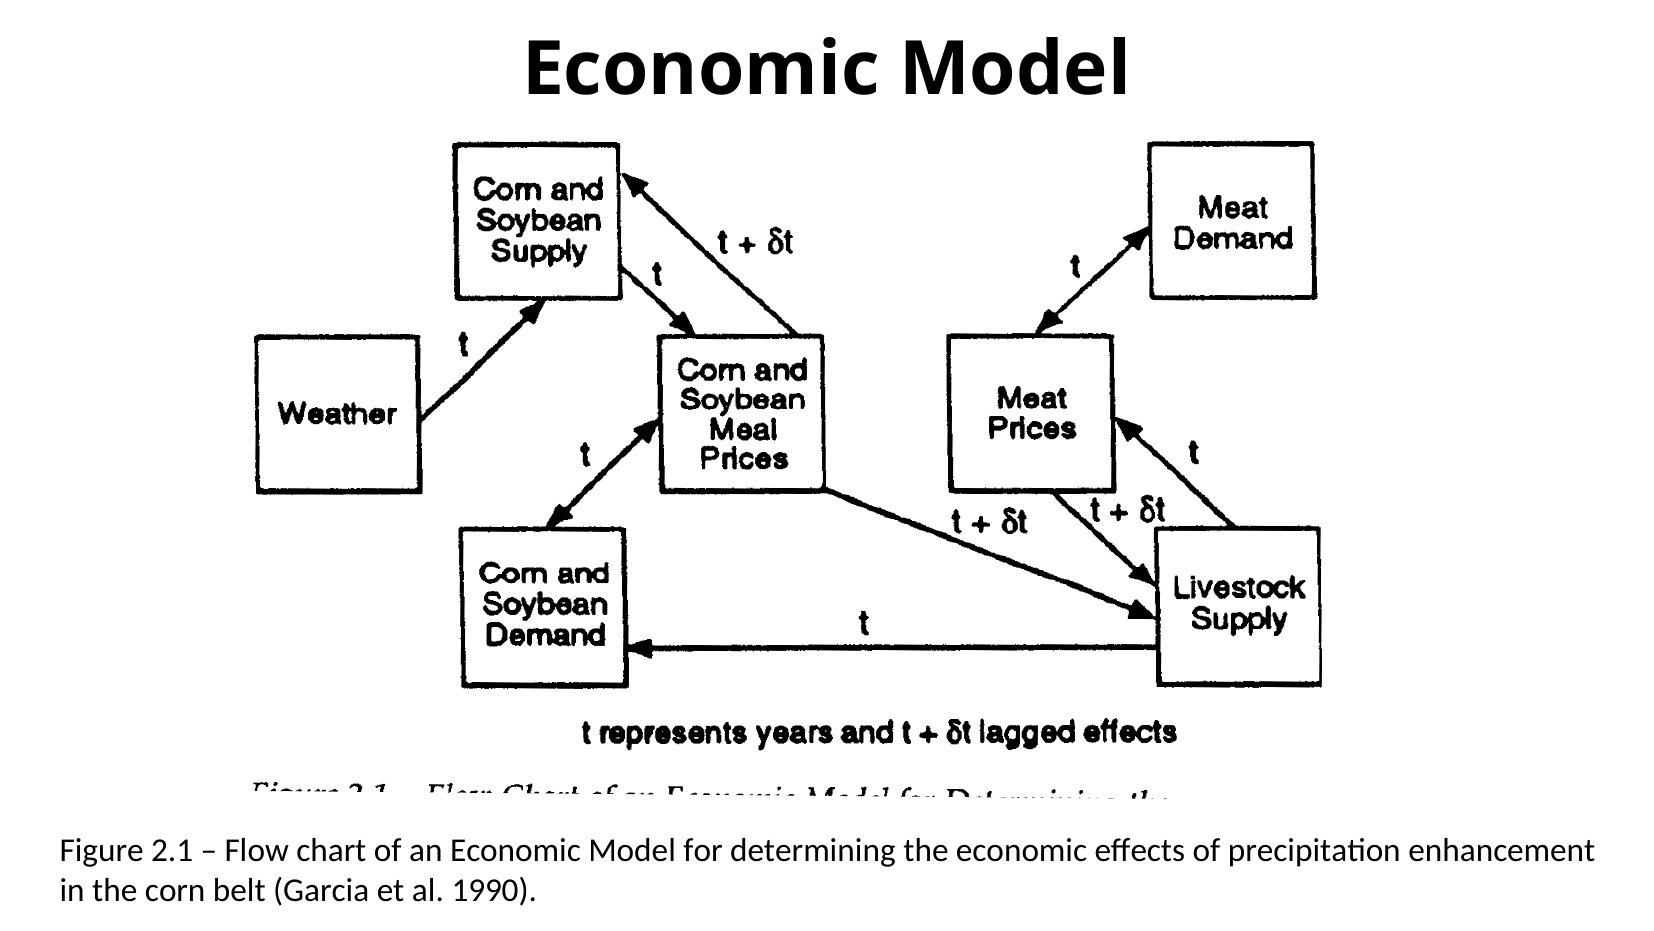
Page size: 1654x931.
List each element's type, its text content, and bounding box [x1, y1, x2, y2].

text_box Figure 2.1 – Flow chart of an Economic Model for determining the economic effects of precipitation enhancement in the corn belt (Garcia et al. 1990). [44, 820, 1613, 916]
picture [224, 117, 1356, 801]
title Economic Model [0, 17, 1654, 124]
